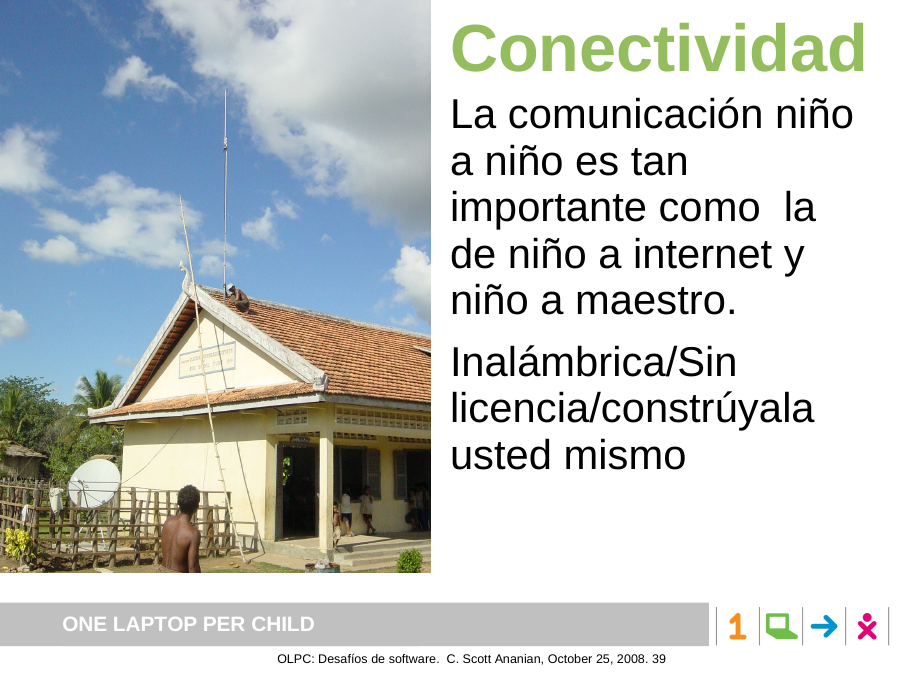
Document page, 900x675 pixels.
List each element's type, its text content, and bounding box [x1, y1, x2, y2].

list La comunicación niño a niño es tan importante como la de niño a internet y niño a maestro. Inalámbrica/Sin licencia/constrúyala usted mismo [450, 91, 863, 675]
picture [863, 598, 898, 655]
title Conectividad [450, 11, 900, 211]
picture [0, 0, 431, 573]
